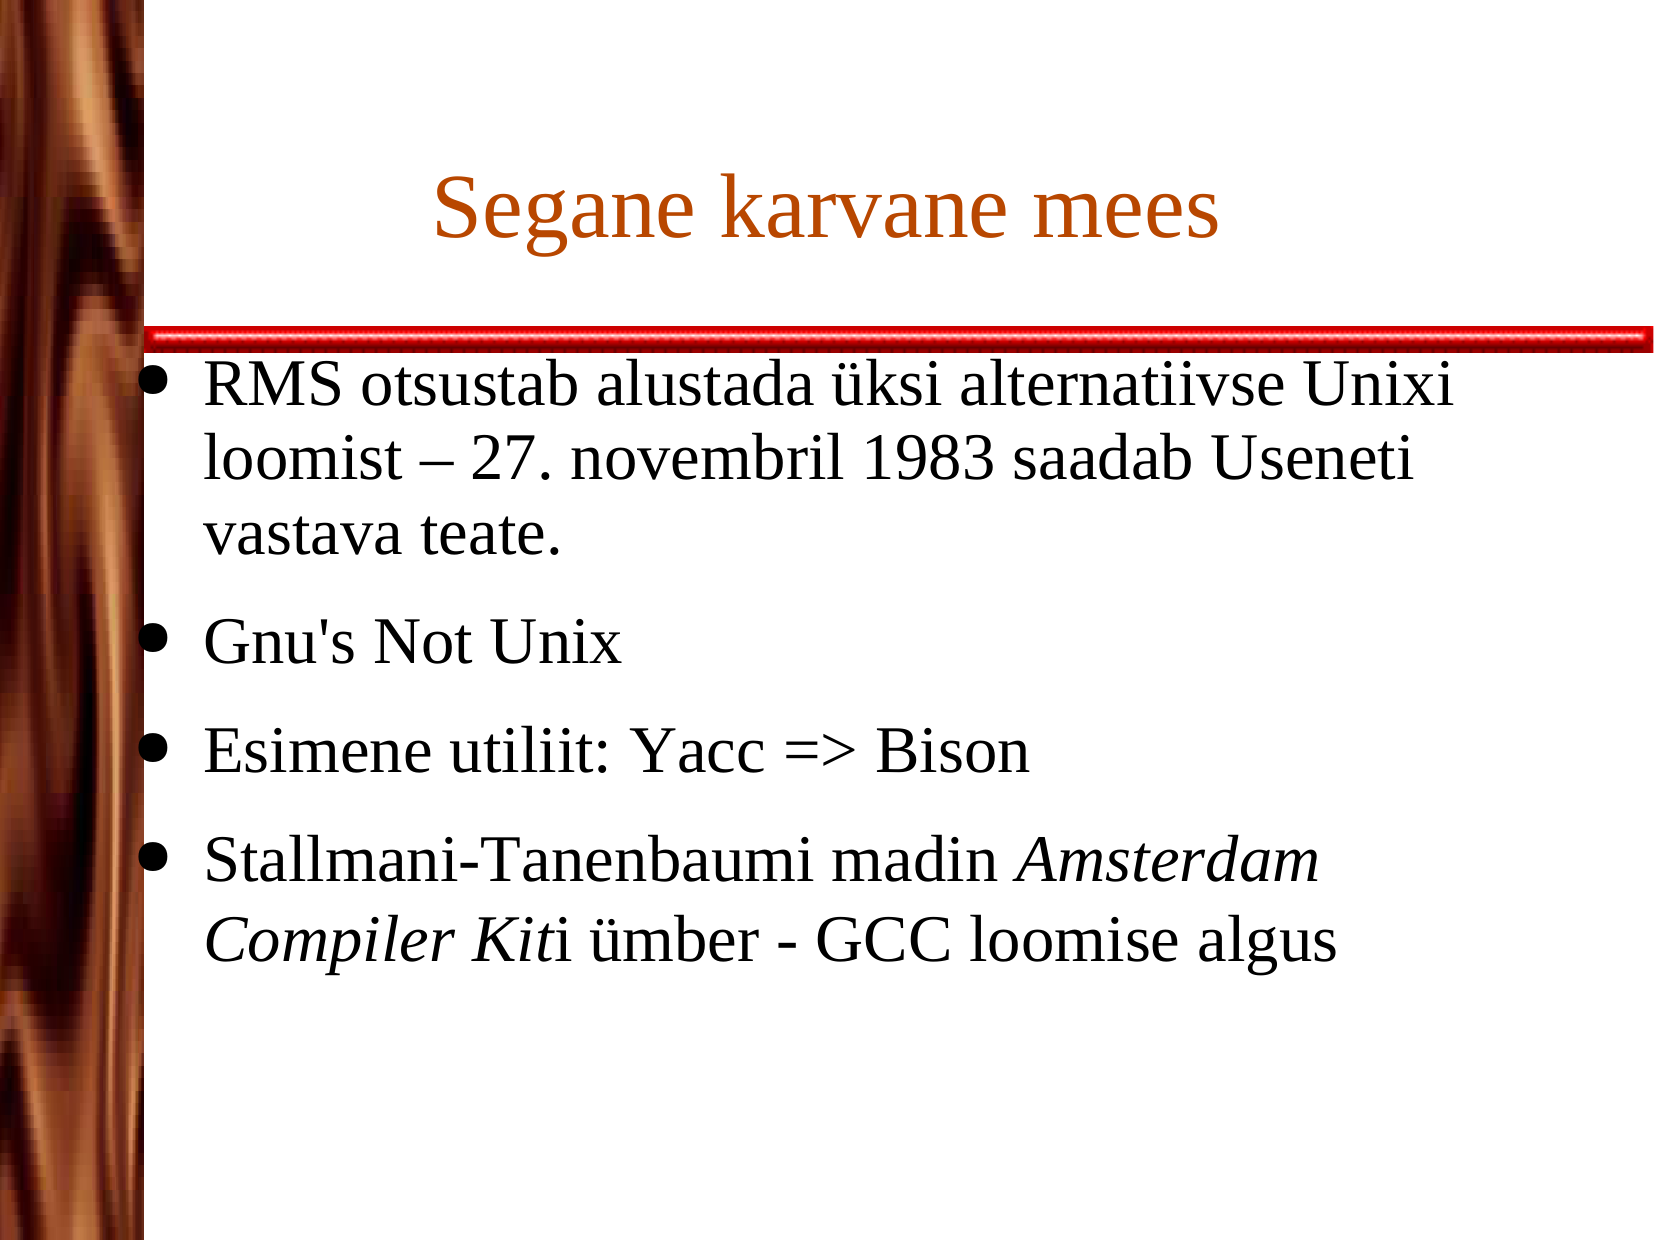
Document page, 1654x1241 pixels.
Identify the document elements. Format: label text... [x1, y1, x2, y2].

list RMS otsustab alustada üksi alternatiivse Unixi loomist – 27. novembril 1983 saadab Useneti vastava teate. Gnu's Not Unix Esimene utiliit: Yacc => Bison Stallmani-Tanenbaumi madin Amsterdam Compiler Kiti ümber - GCC loomise algus [121, 344, 1533, 1126]
title Segane karvane mees [121, 100, 1533, 312]
picture [0, 0, 1654, 1240]
